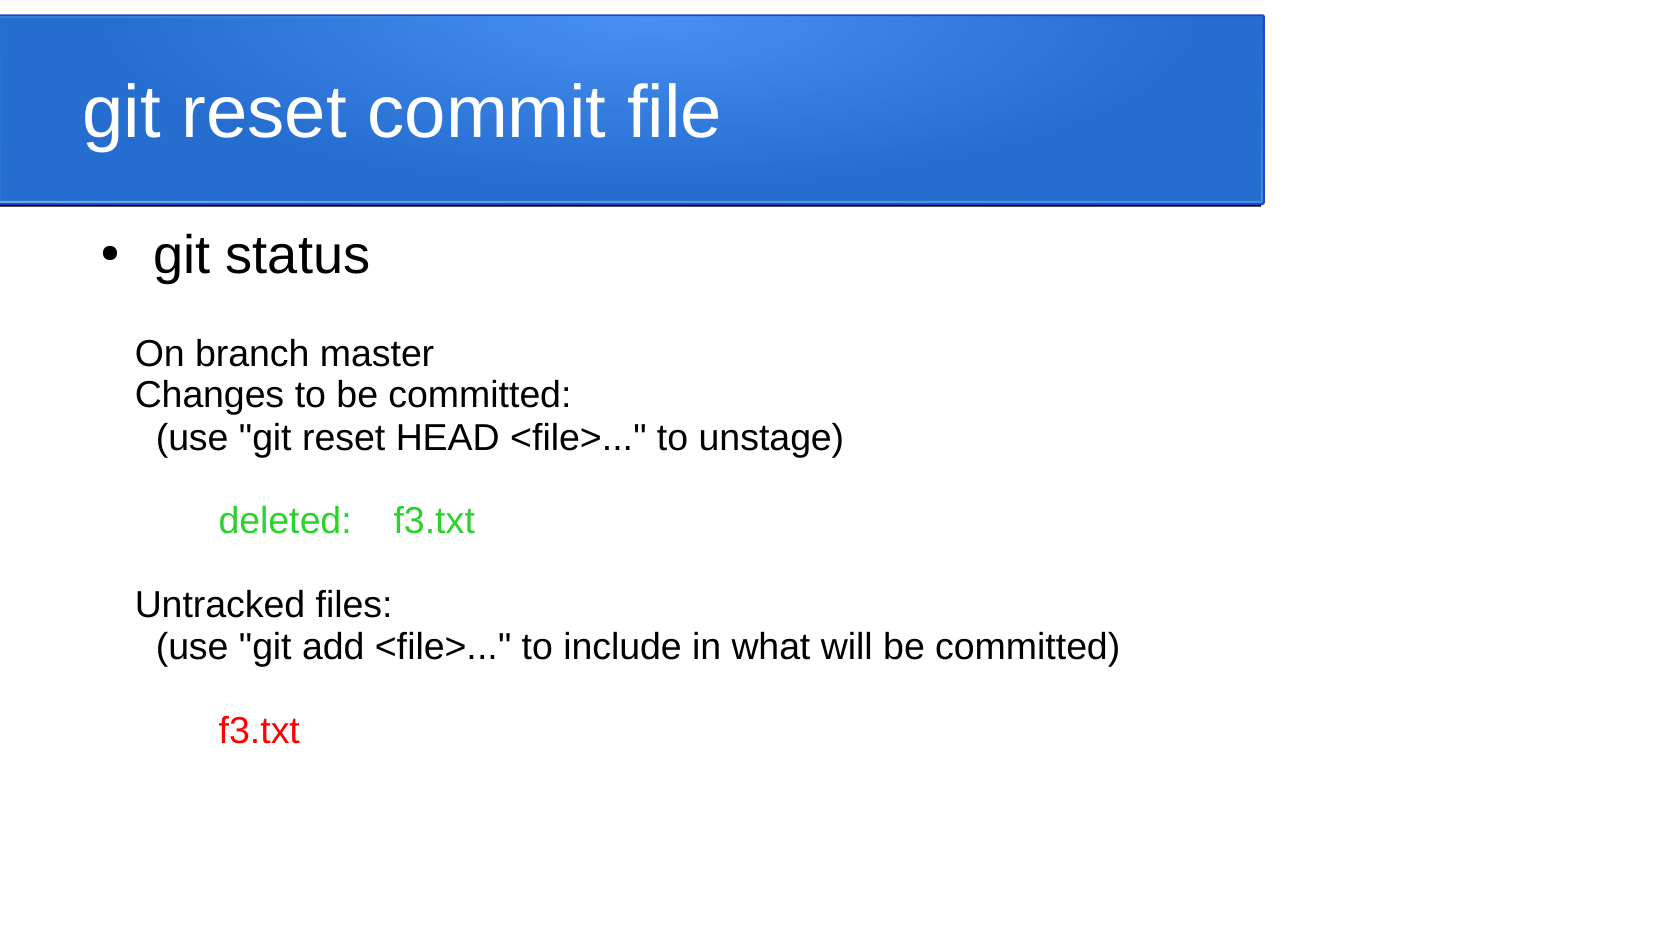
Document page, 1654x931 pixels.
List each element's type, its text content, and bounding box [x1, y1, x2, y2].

text_box On branch master Changes to be committed: (use "git reset HEAD <file>..." to unstage) deleted: f3.txt Untracked files: (use "git add <file>..." to include in what will be committed) f3.txt [120, 324, 1471, 844]
list git status [82, 224, 1571, 764]
title git reset commit file [82, 35, 1235, 189]
